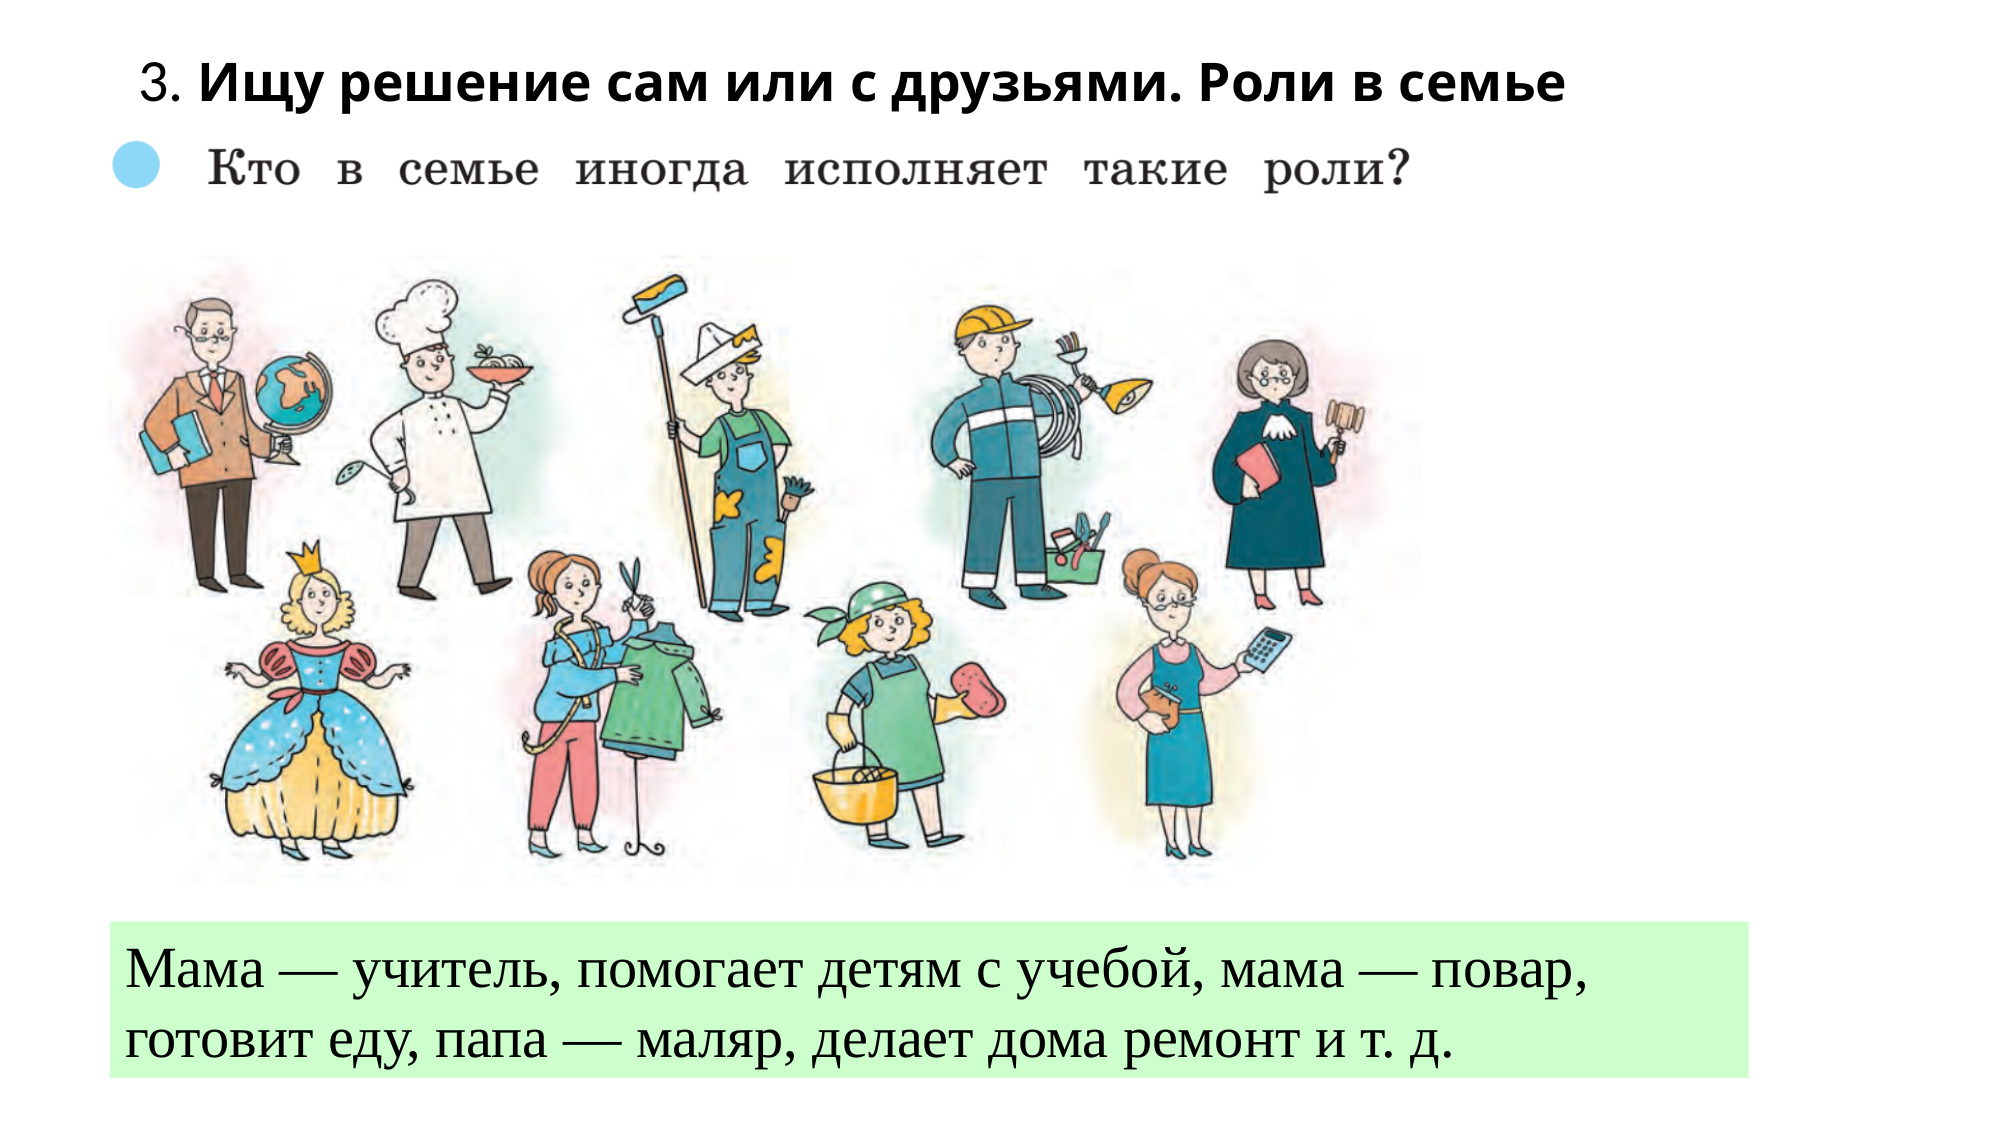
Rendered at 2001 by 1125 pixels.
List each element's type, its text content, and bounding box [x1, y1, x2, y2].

picture [47, 125, 1436, 900]
text_box Мама — учитель, помогает детям с учебой, мама — повар, готовит еду, папа — маляр, делает дома ремонт и т. д. [110, 921, 1749, 1078]
title 3. Ищу решение сам или с друзьями. Роли в семье [123, 38, 1601, 125]
